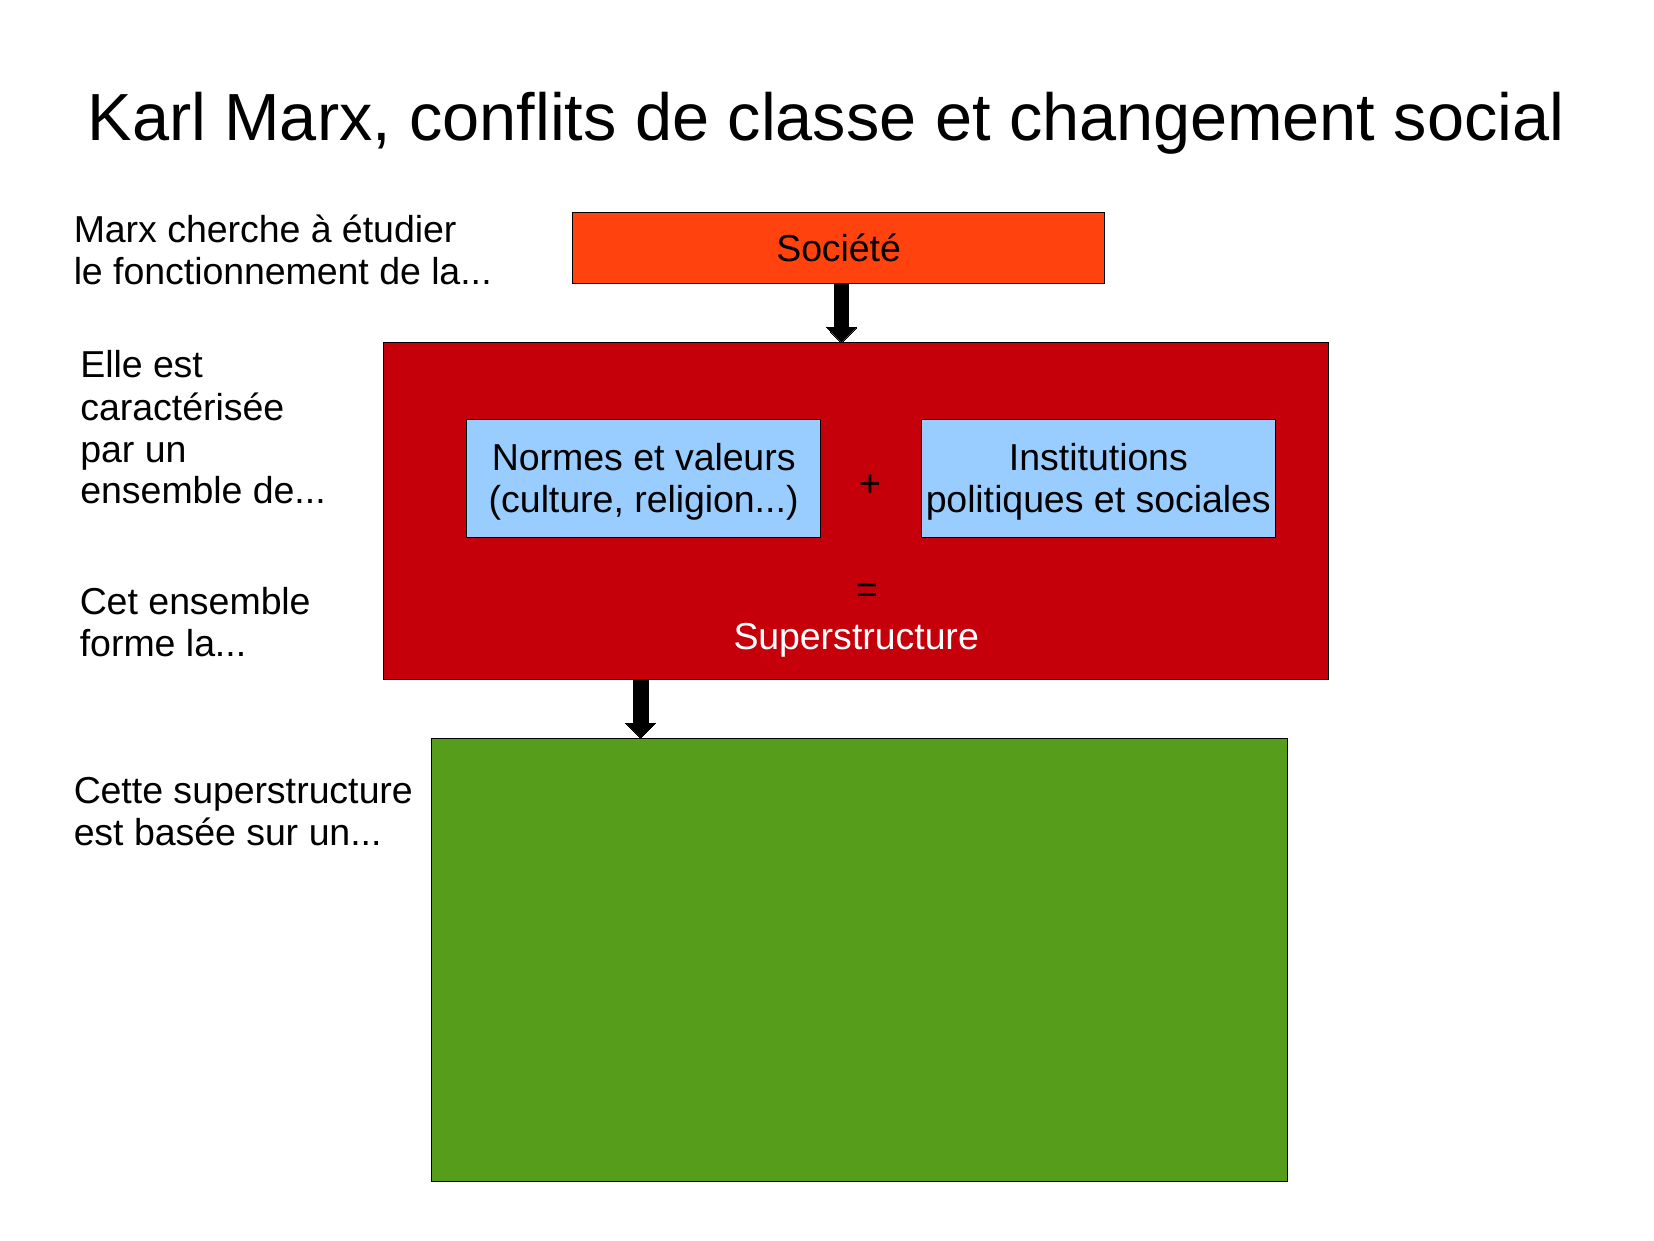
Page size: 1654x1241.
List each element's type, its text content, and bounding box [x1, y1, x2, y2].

text_box Marx cherche à étudier le fonctionnement de la... [59, 200, 519, 438]
text_box [431, 679, 1288, 1182]
title Karl Marx, conflits de classe et changement social [82, 56, 1571, 178]
text_box Superstructure [383, 342, 1329, 680]
text_box Cette superstructure est basée sur un... [59, 761, 429, 861]
text_box = [841, 561, 893, 618]
text_box Institutions politiques et sociales [921, 419, 1276, 538]
text_box Normes et valeurs (culture, religion...) [466, 419, 821, 538]
text_box [826, 283, 857, 343]
text_box Cet ensemble forme la... [64, 572, 360, 672]
text_box + [844, 454, 897, 512]
text_box Société [572, 212, 1105, 284]
text_box Elle est caractérisée par un ensemble de... [65, 336, 342, 520]
